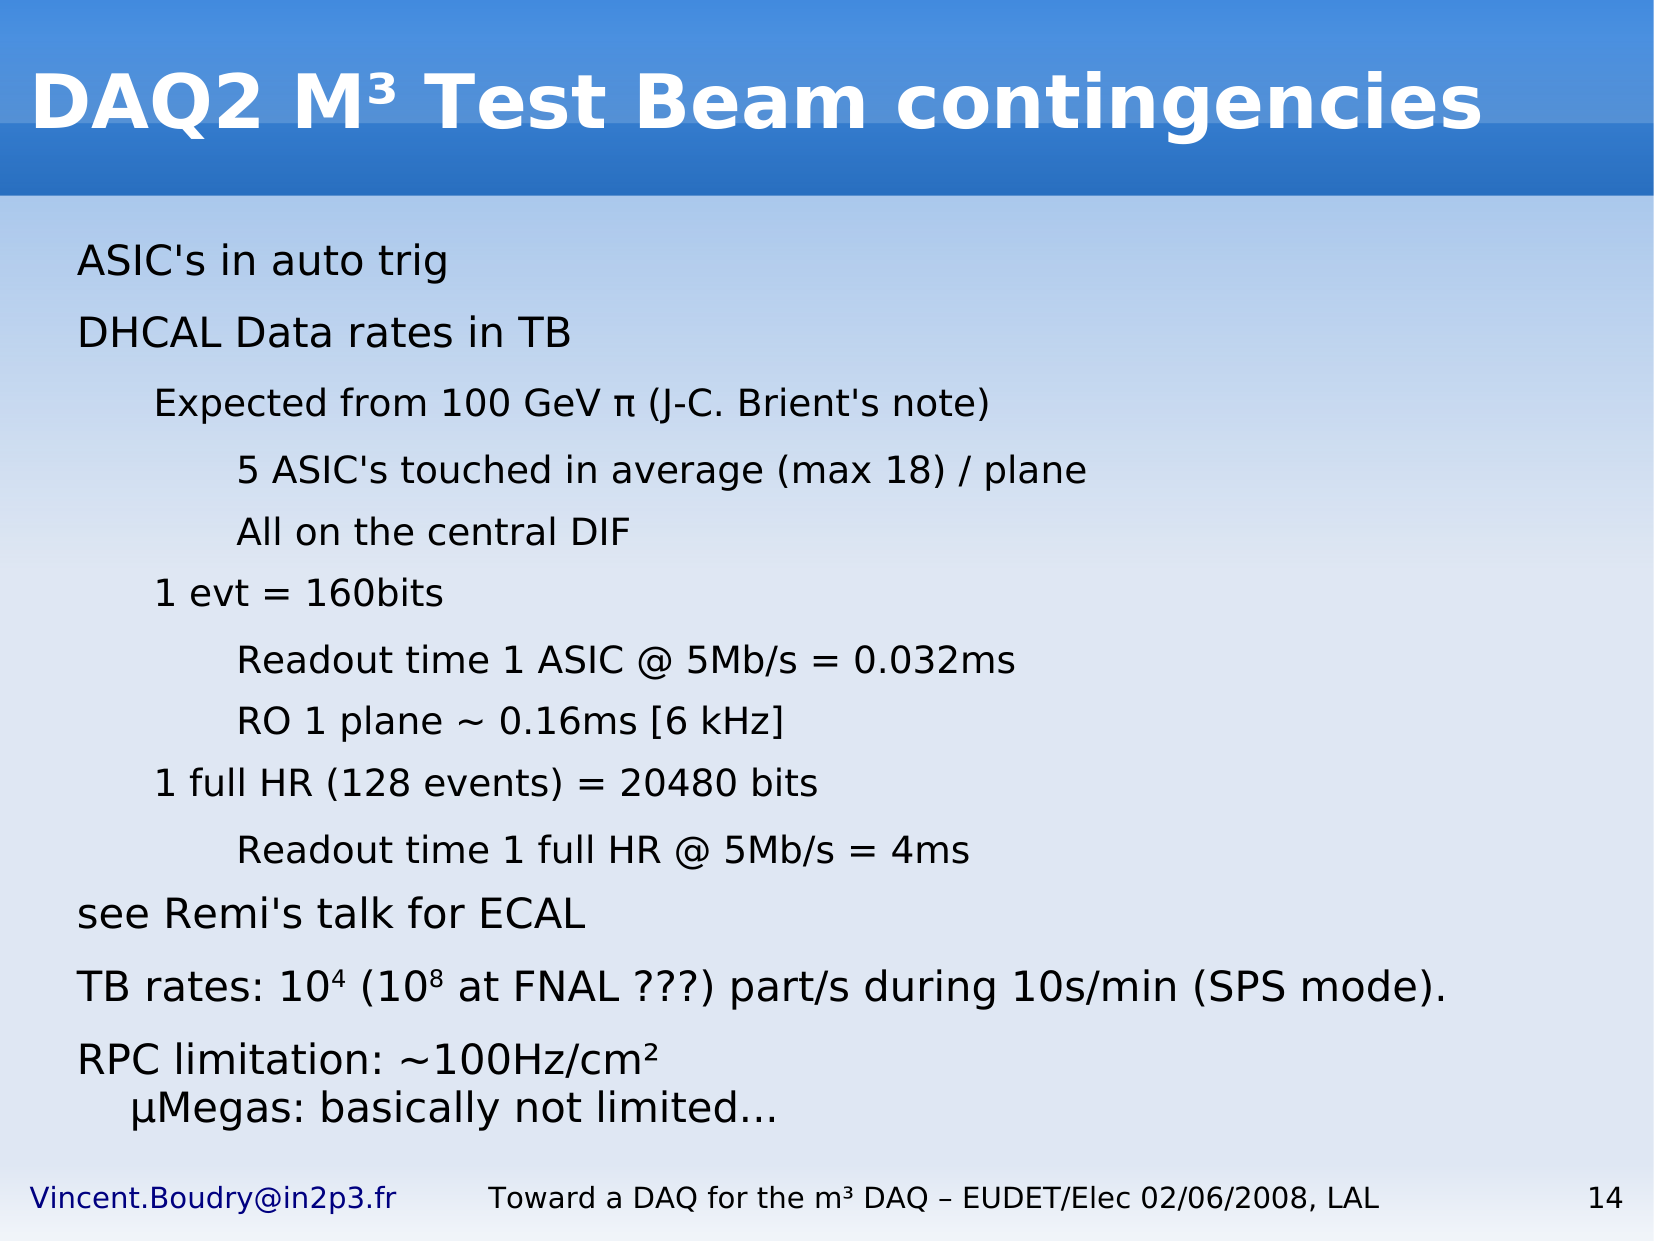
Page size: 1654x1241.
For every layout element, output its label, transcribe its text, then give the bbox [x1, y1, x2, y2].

picture [0, 0, 1654, 1241]
list ASIC's in auto trig DHCAL Data rates in TB Expected from 100 GeV π (J-C. Brient's note) 5 ASIC's touched in average (max 18) / plane All on the central DIF 1 evt = 160bits Readout time 1 ASIC @ 5Mb/s = 0.032ms RO 1 plane ~ 0.16ms [6 kHz] 1 full HR (128 events) = 20480 bits Readout time 1 full HR @ 5Mb/s = 4ms see Remi's talk for ECAL TB rates: 104 (108 at FNAL ???) part/s during 10s/min (SPS mode). RPC limitation: ~100Hz/cm² µMegas: basically not limited... [59, 236, 1595, 1137]
title DAQ2 M³ Test Beam contingencies [29, 7, 1654, 200]
